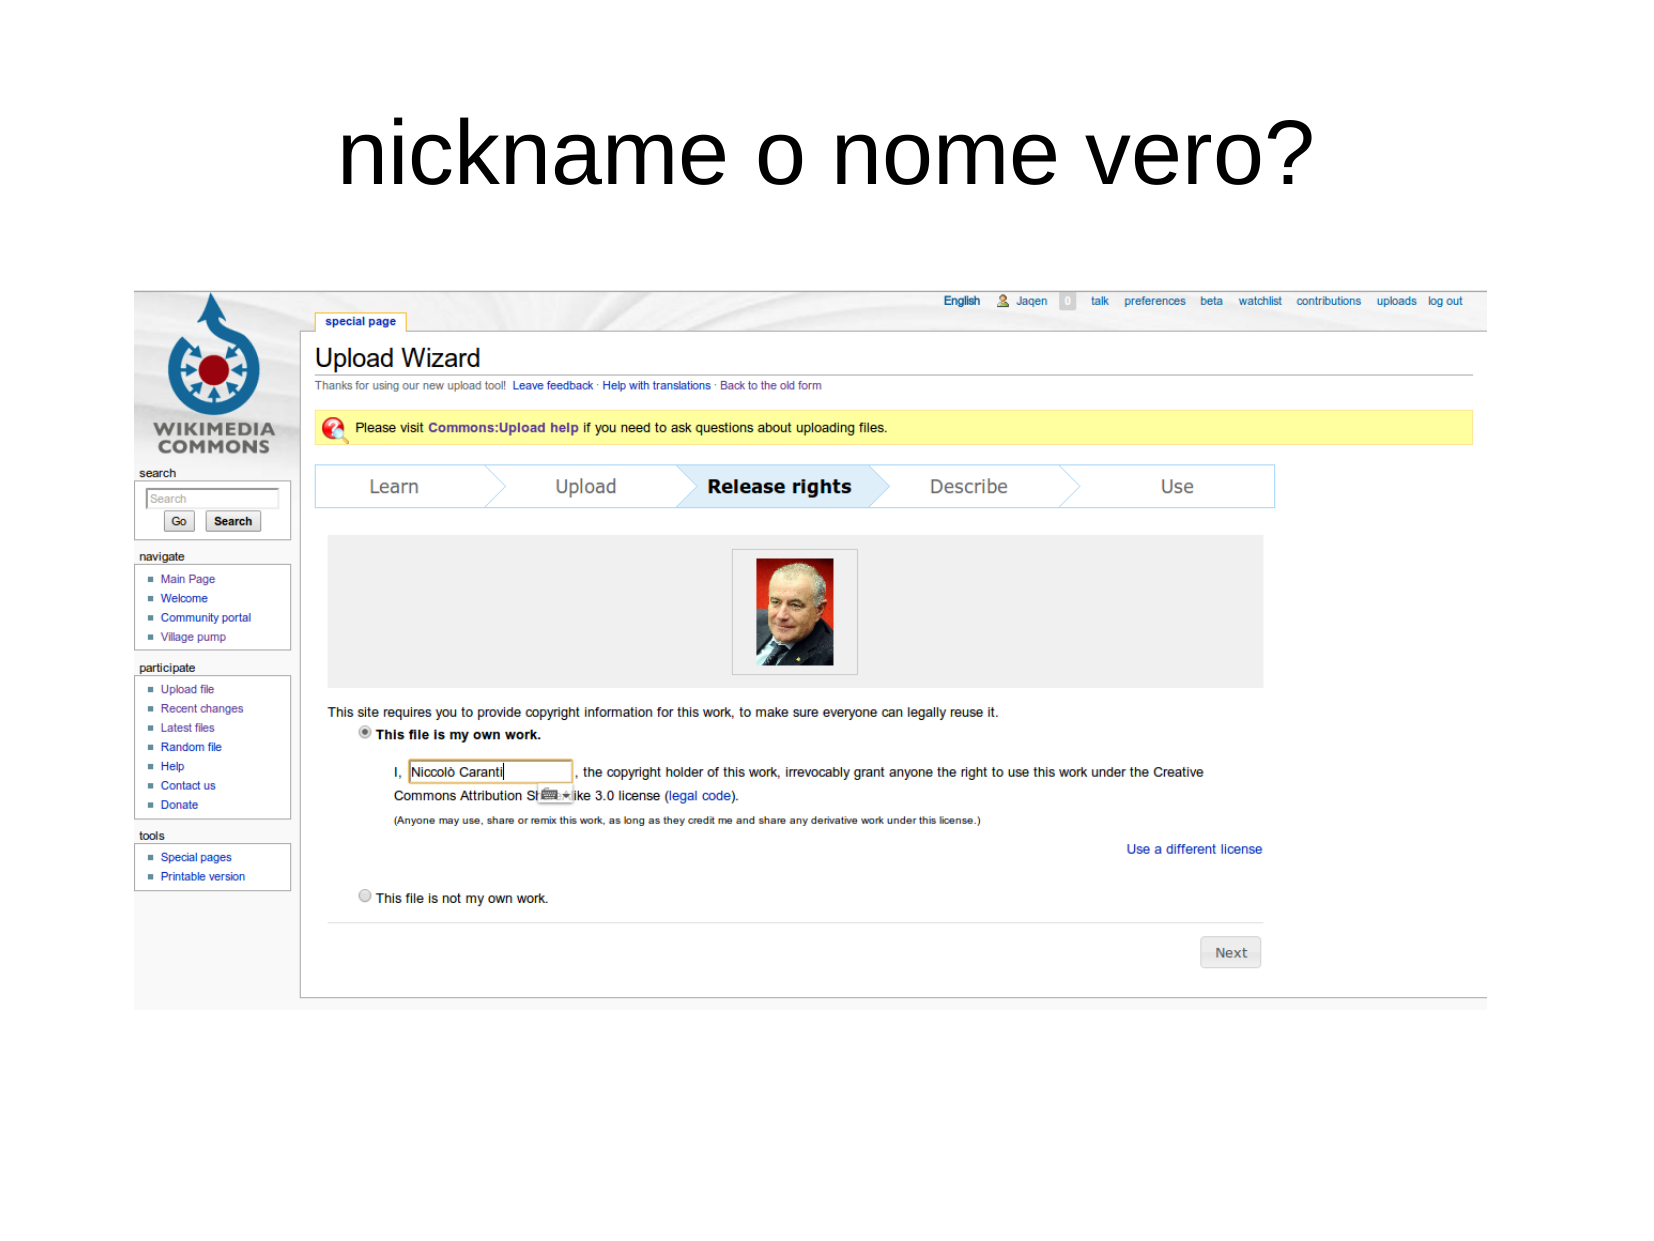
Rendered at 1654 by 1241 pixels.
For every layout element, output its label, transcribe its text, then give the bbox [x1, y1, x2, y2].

title nickname o nome vero? [82, 49, 1571, 257]
picture [134, 290, 1487, 1010]
